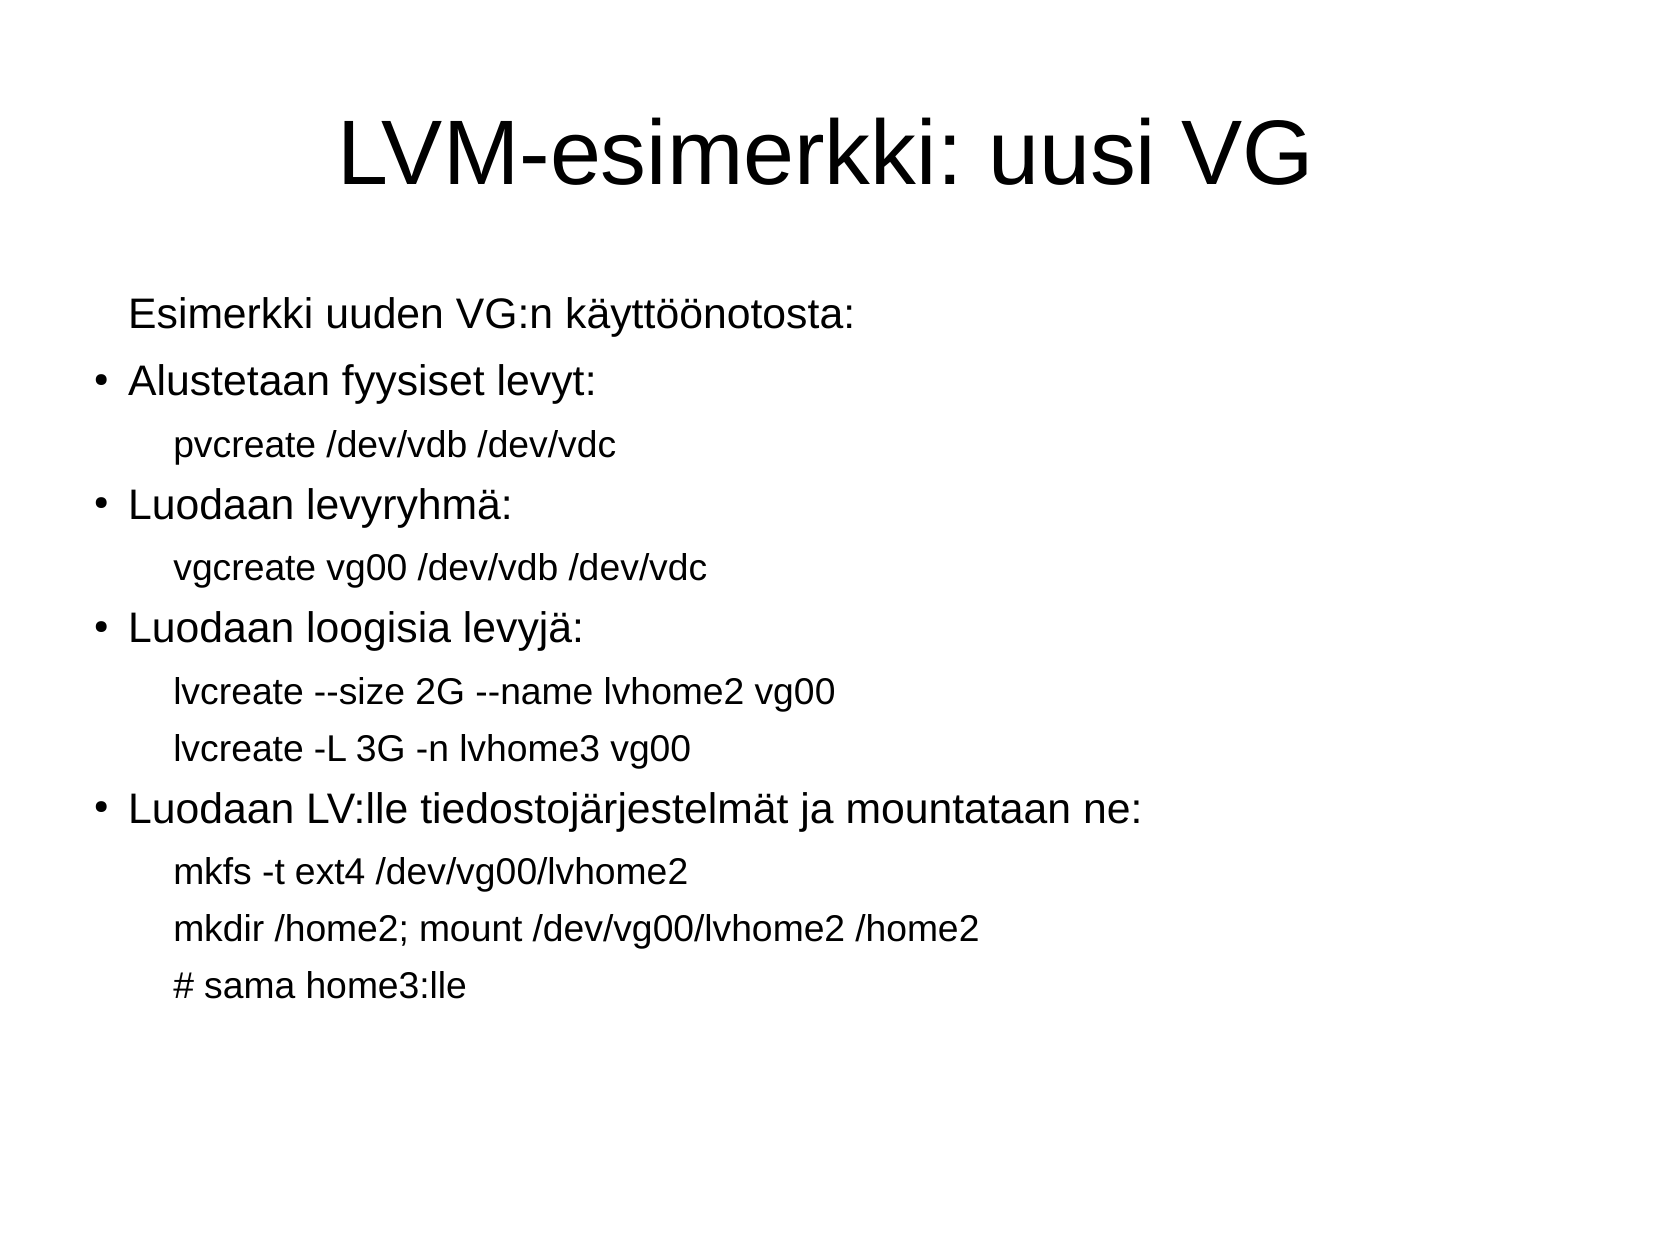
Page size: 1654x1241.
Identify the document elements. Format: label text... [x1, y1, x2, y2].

title LVM-esimerkki: uusi VG [82, 49, 1571, 257]
list Esimerkki uuden VG:n käyttöönotosta: Alustetaan fyysiset levyt: pvcreate /dev/vdb /dev/vdc Luodaan levyryhmä: vgcreate vg00 /dev/vdb /dev/vdc Luodaan loogisia levyjä: lvcreate --size 2G --name lvhome2 vg00 lvcreate -L 3G -n lvhome3 vg00 Luodaan LV:lle tiedostojärjestelmät ja mountataan ne: mkfs -t ext4 /dev/vg00/lvhome2 mkdir /home2; mount /dev/vg00/lvhome2 /home2 # sama home3:lle [82, 290, 1571, 1010]
